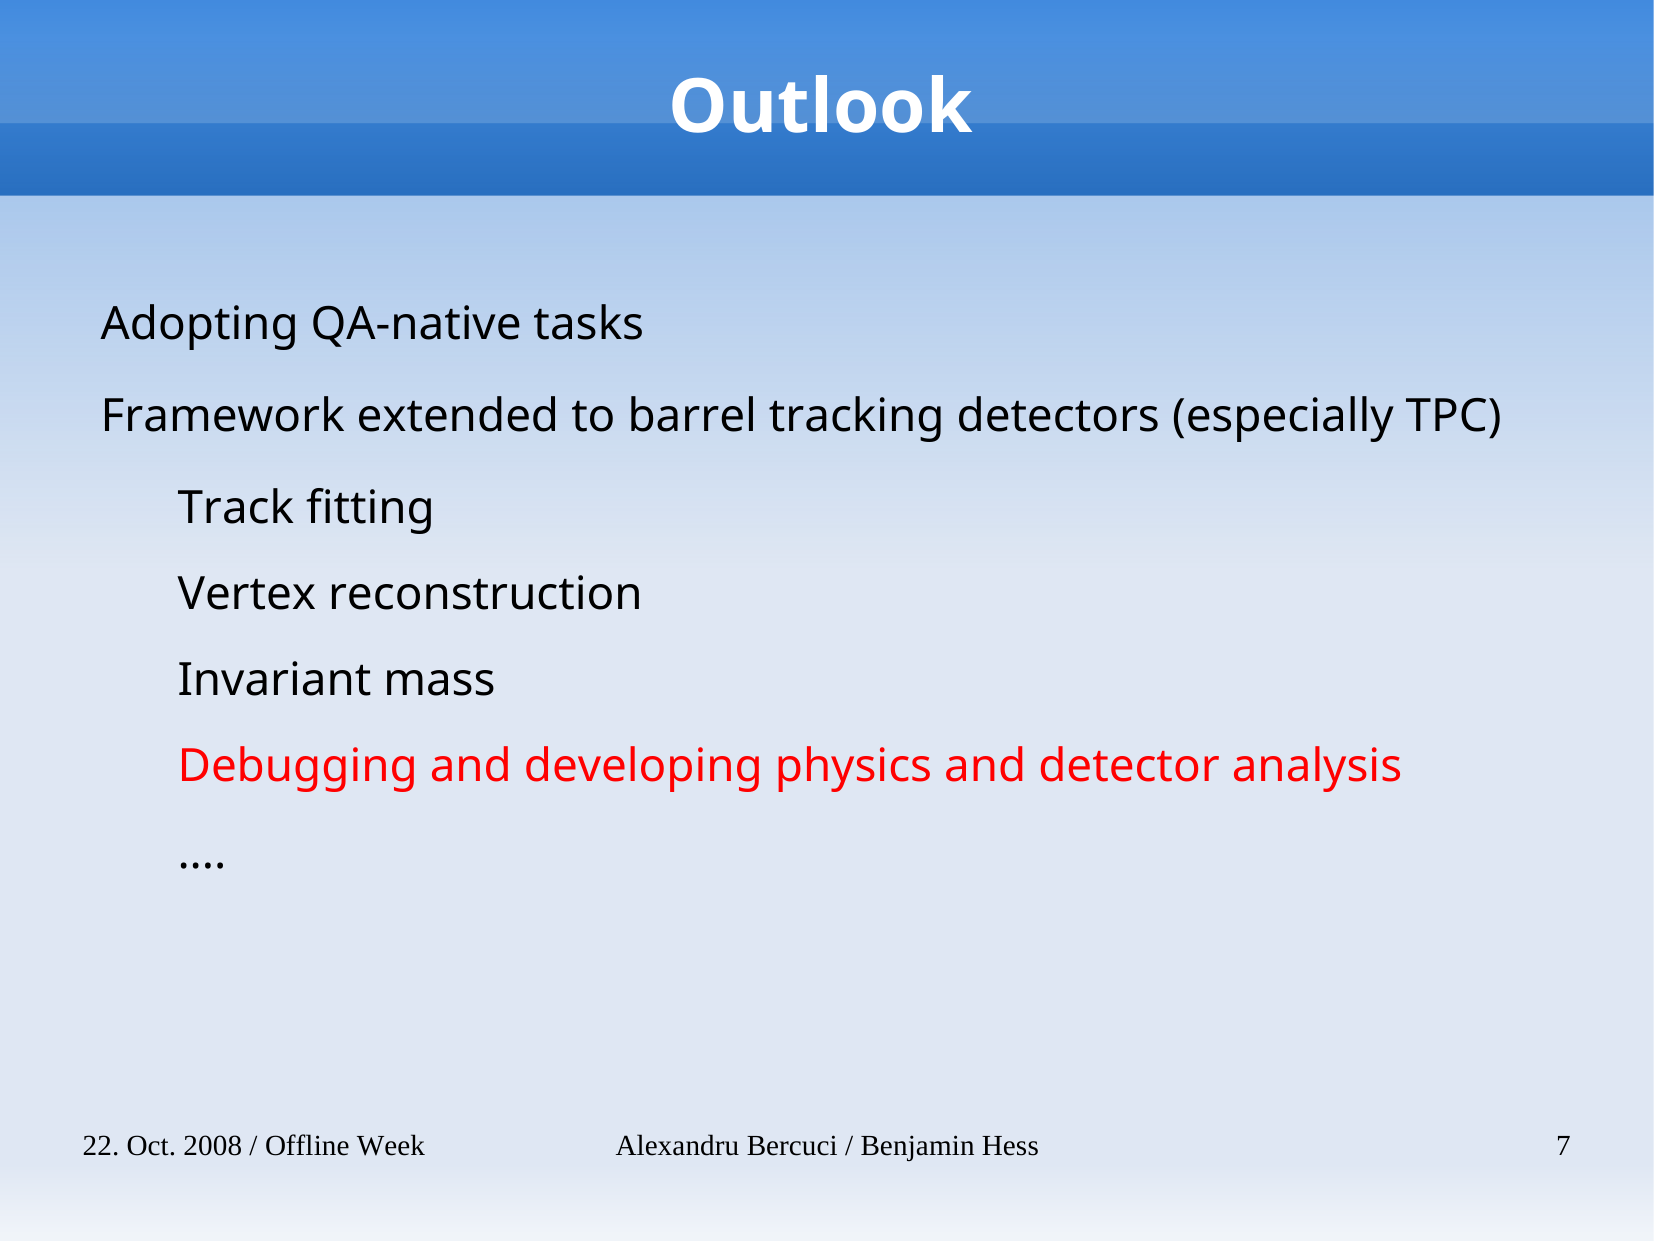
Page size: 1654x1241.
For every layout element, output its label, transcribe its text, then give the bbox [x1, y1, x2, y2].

list Adopting QA-native tasks Framework extended to barrel tracking detectors (especially TPC) Track fitting Vertex reconstruction Invariant mass Debugging and developing physics and detector analysis .... [82, 290, 1572, 1094]
picture [0, 0, 1654, 1241]
title Outlook [76, 0, 1565, 208]
